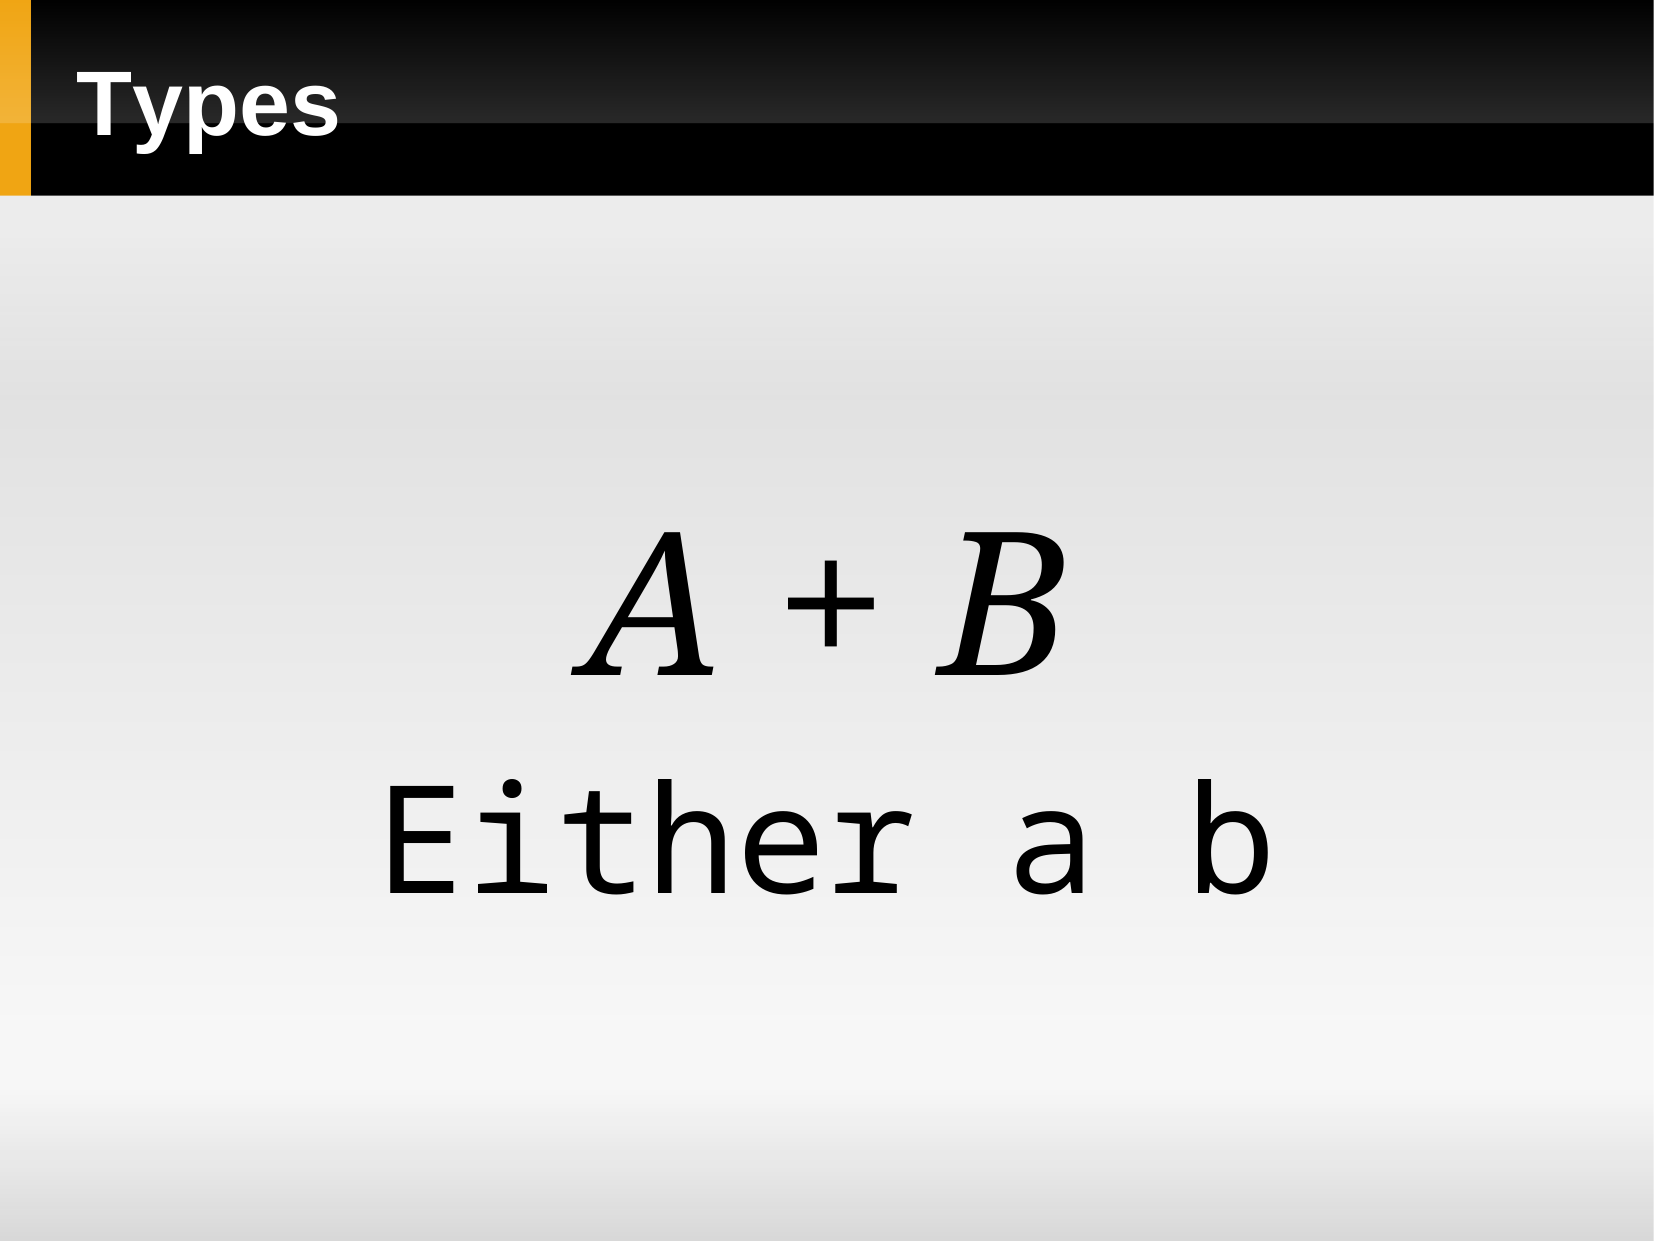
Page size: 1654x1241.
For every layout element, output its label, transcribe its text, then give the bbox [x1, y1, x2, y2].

title Types [76, 0, 1565, 208]
picture [0, 0, 1654, 1241]
subtitle A + B Either a b [82, 297, 1571, 1102]
